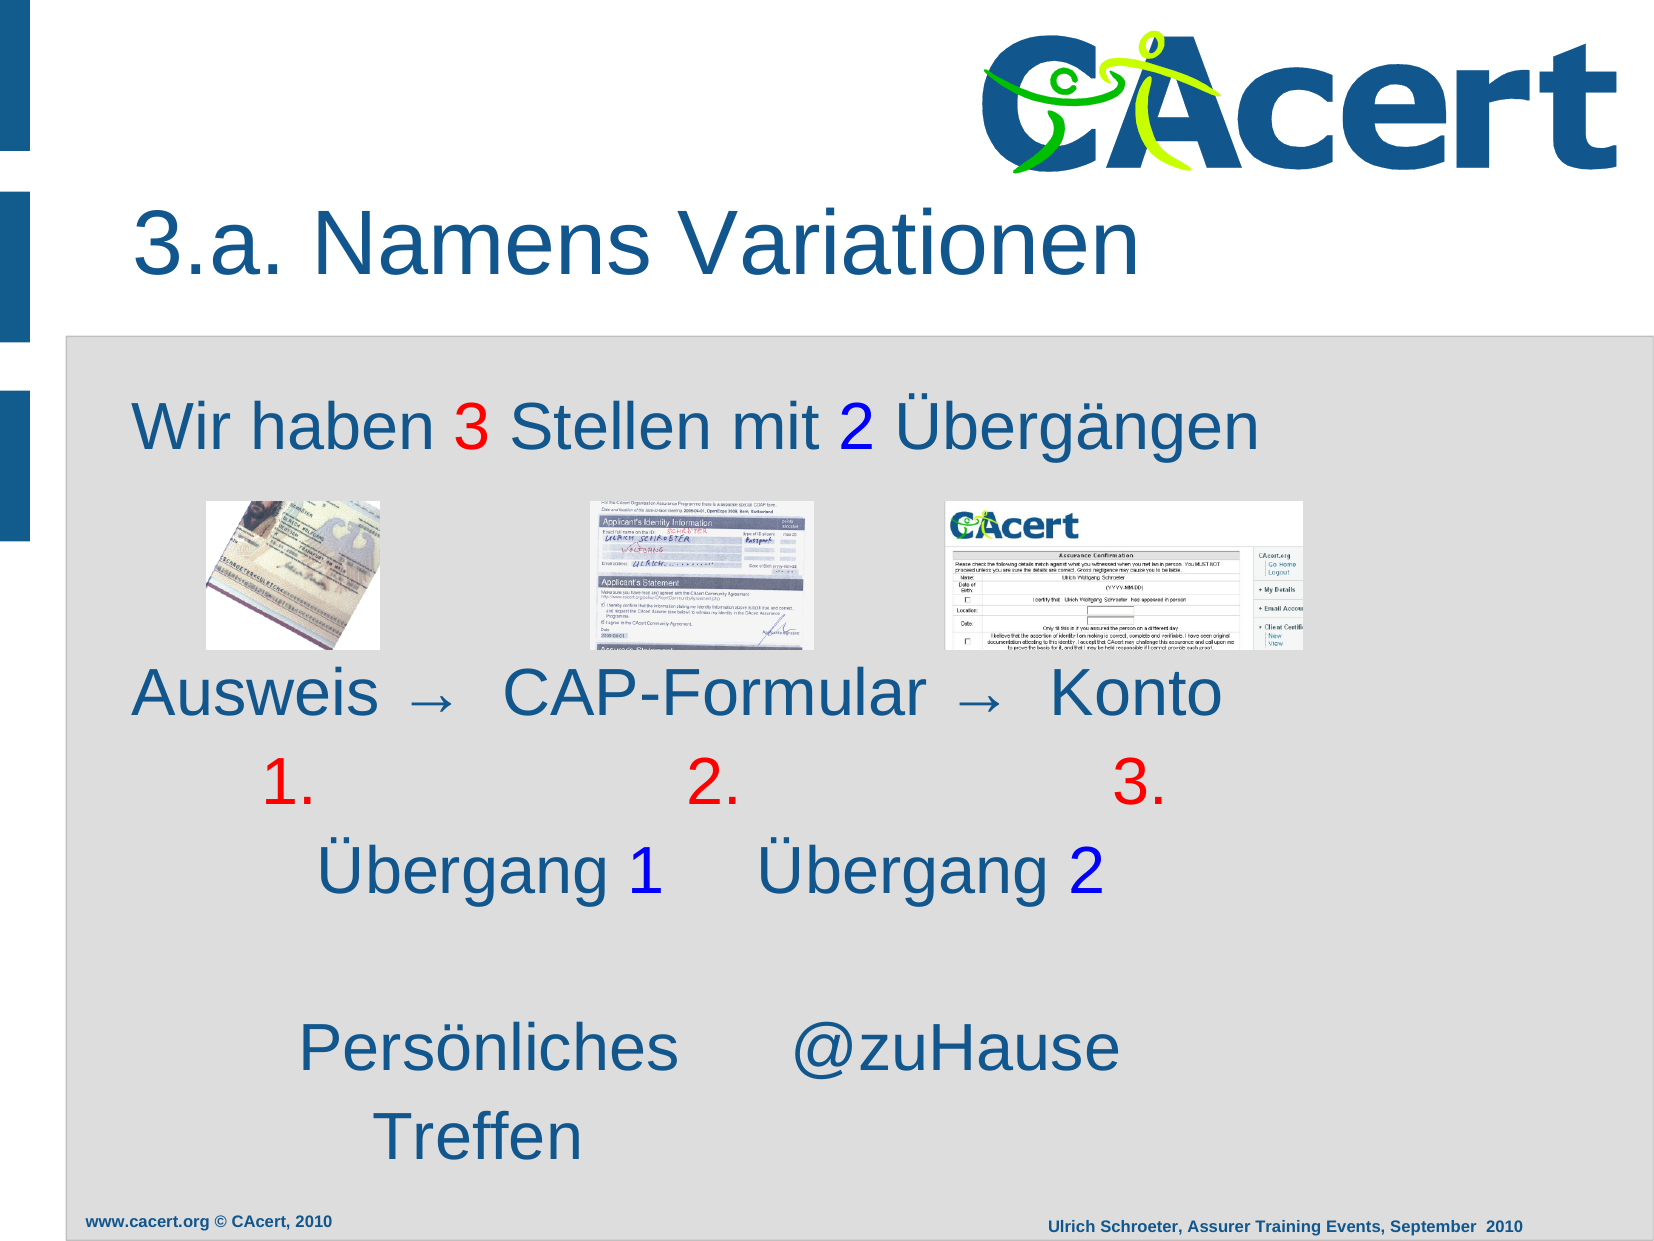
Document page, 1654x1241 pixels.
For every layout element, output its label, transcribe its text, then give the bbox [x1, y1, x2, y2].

picture [206, 501, 380, 650]
text_box Wir haben 3 Stellen mit 2 Übergängen Ausweis → CAP-Formular → Konto 1. 2. 3. Übergang 1 Übergang 2 Persönliches @zuHause Treffen [117, 367, 1446, 1182]
text_box 3.a. Namens Variationen [118, 184, 1158, 302]
picture [590, 501, 814, 650]
picture [944, 501, 1303, 650]
